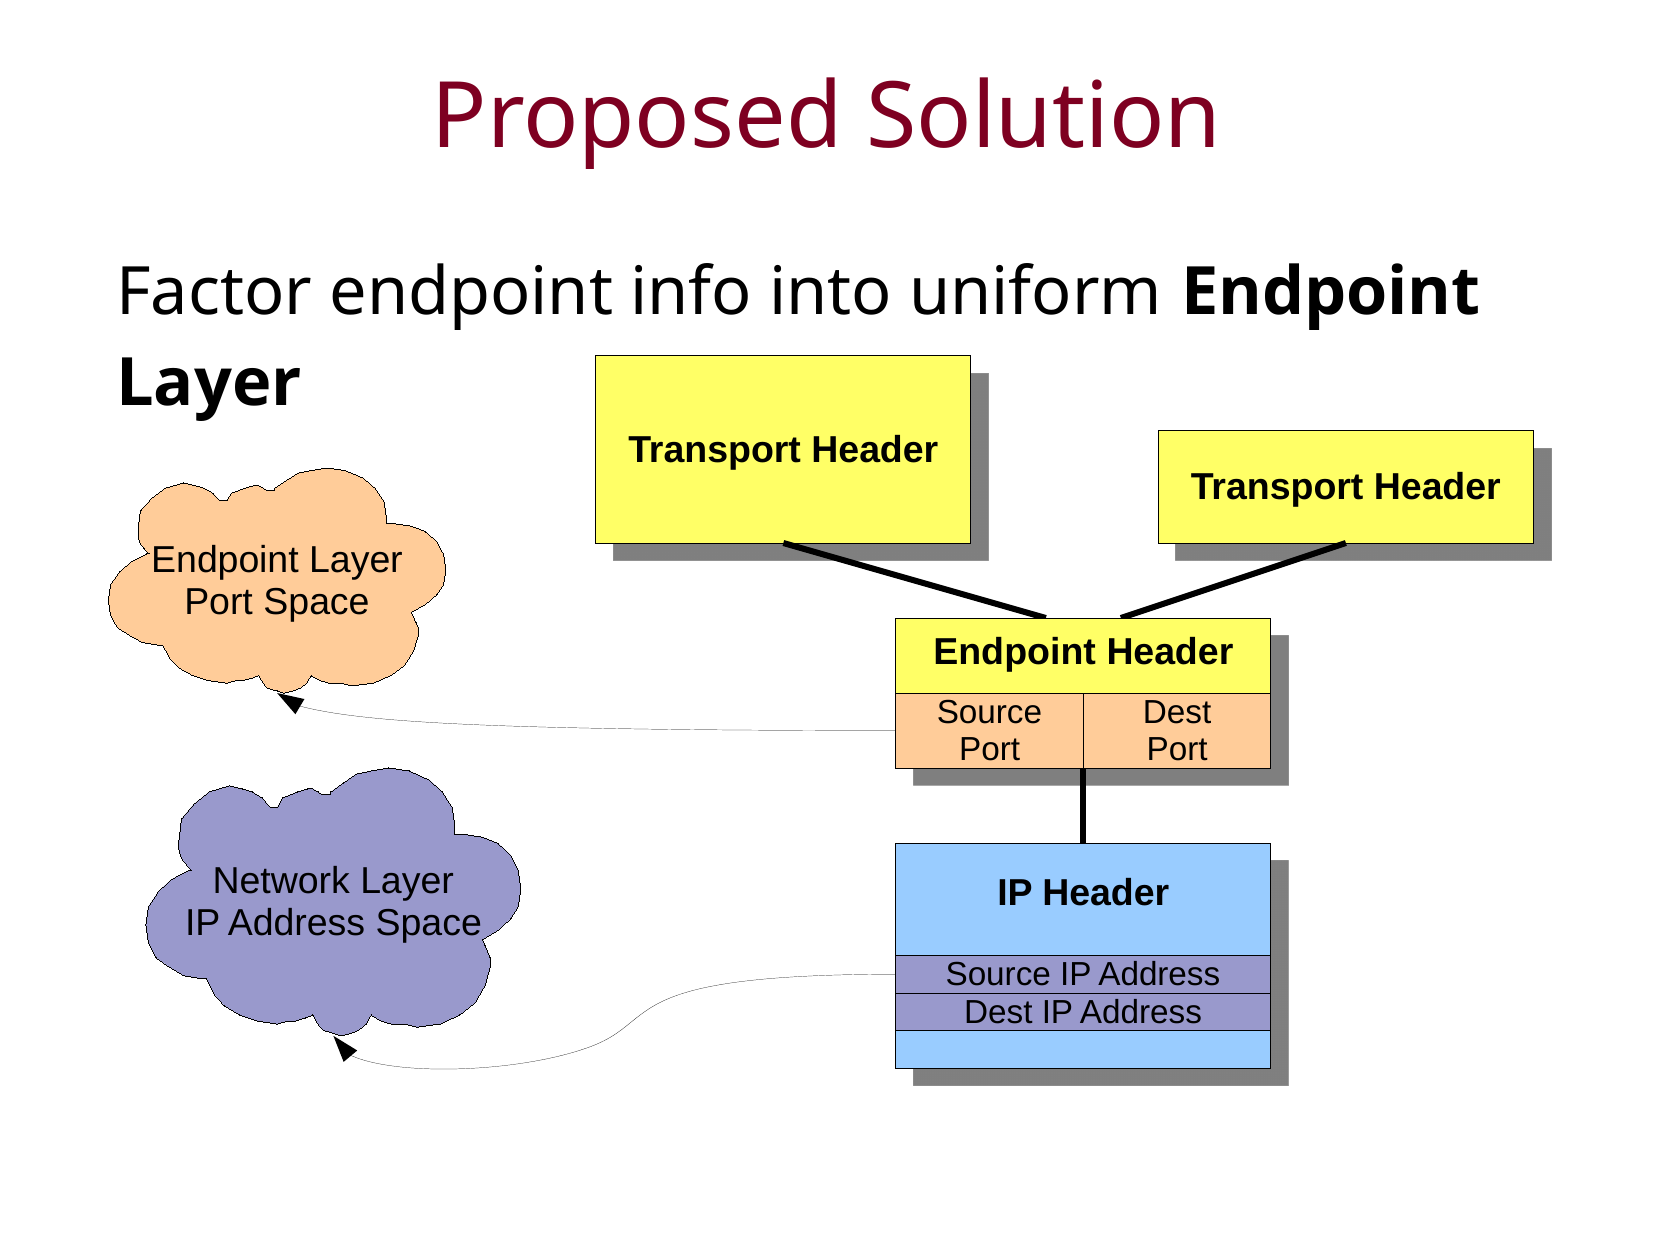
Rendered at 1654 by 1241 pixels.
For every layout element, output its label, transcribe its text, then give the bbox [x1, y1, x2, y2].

text_box Network Layer IP Address Space [145, 767, 521, 1036]
text_box Dest IP Address [895, 993, 1271, 1031]
text_box Endpoint Header [895, 618, 1271, 693]
title Proposed Solution [82, 8, 1571, 216]
text_box Source IP Address [895, 955, 1271, 993]
text_box Dest Port [1083, 693, 1271, 769]
text_box Source Port [895, 693, 1083, 769]
text_box IP Header [895, 1031, 1271, 1069]
text_box Transport Header [595, 355, 971, 544]
list Factor endpoint info into uniform Endpoint Layer [116, 242, 1603, 366]
text_box Transport Header [1158, 430, 1534, 544]
text_box Endpoint Layer Port Space [108, 468, 446, 694]
text_box IP Header [895, 843, 1271, 955]
